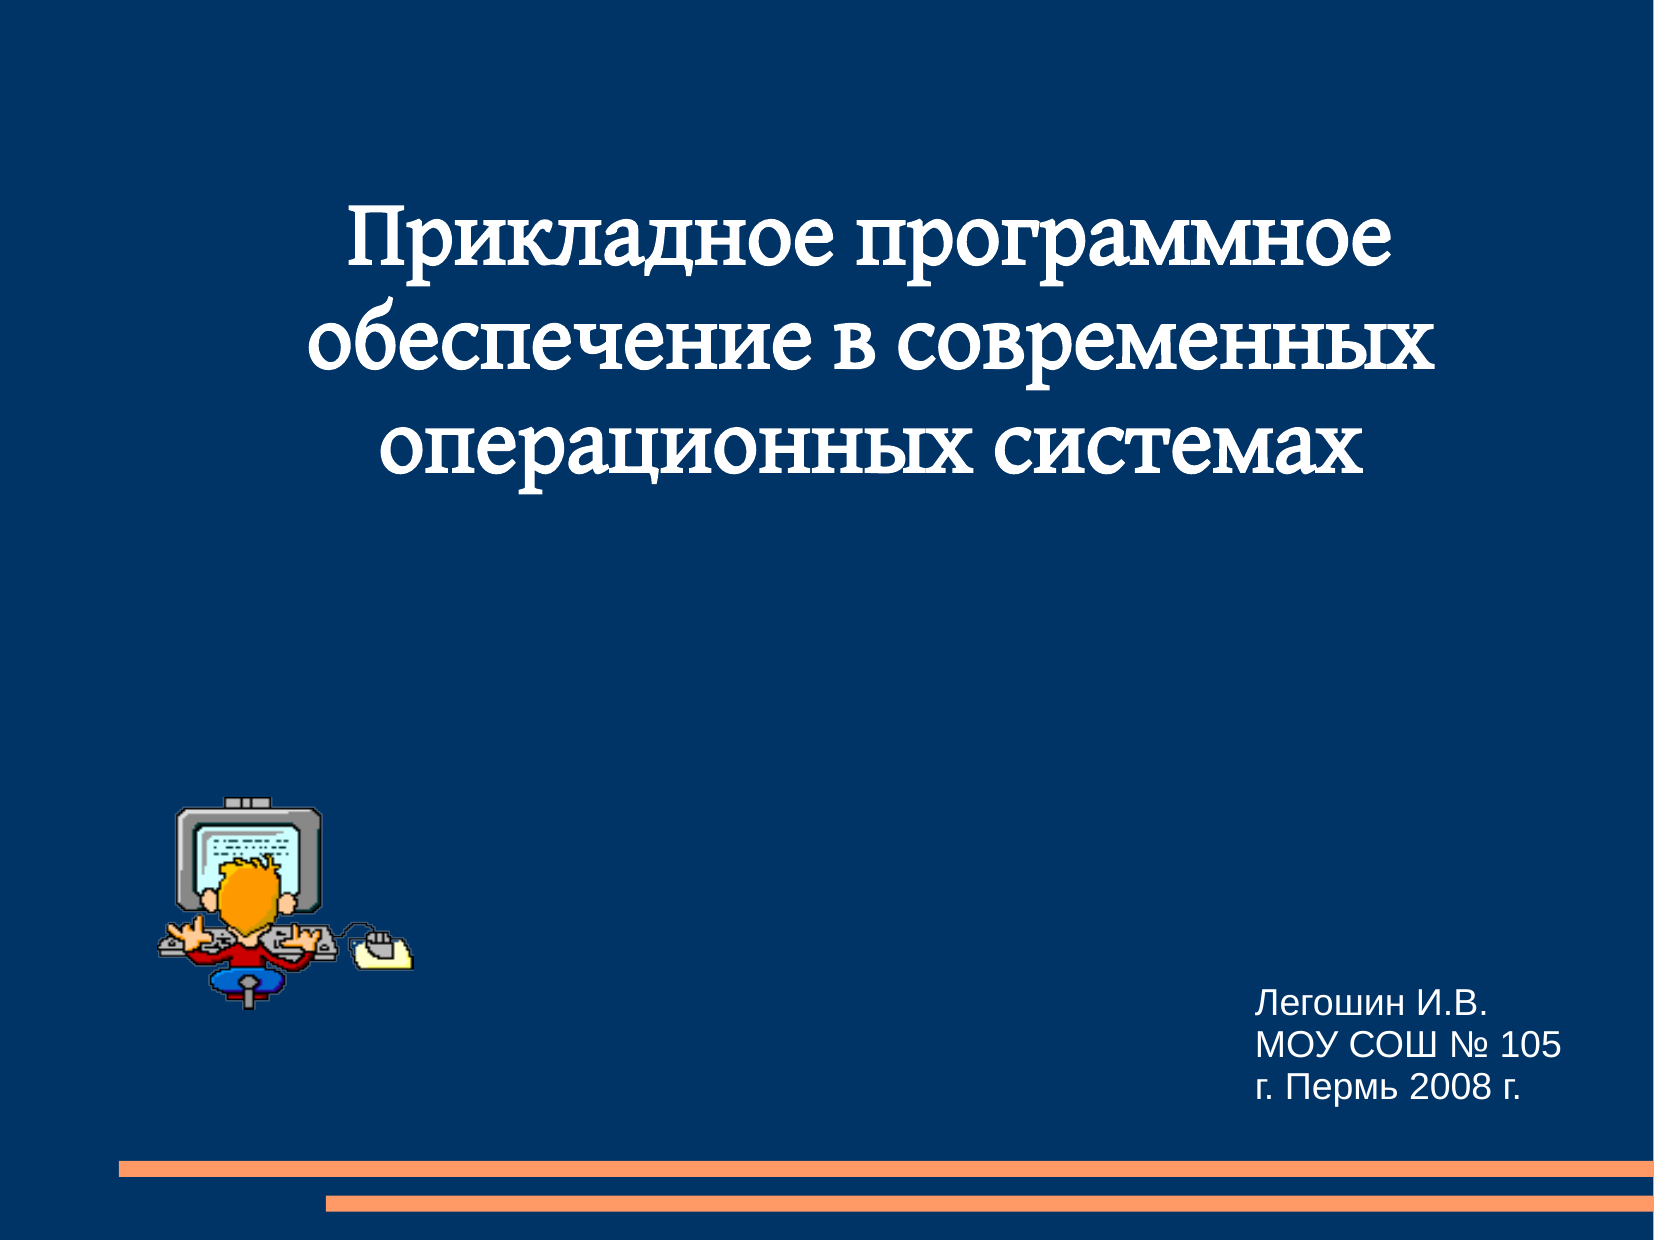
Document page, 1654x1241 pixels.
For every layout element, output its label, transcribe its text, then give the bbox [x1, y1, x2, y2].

text_box Прикладное программное обеспечение в современных операционных системах [236, 177, 1506, 609]
text_box Легошин И.В. МОУ СОШ № 105 г. Пермь 2008 г. [1240, 974, 1625, 1120]
picture [157, 797, 414, 1010]
